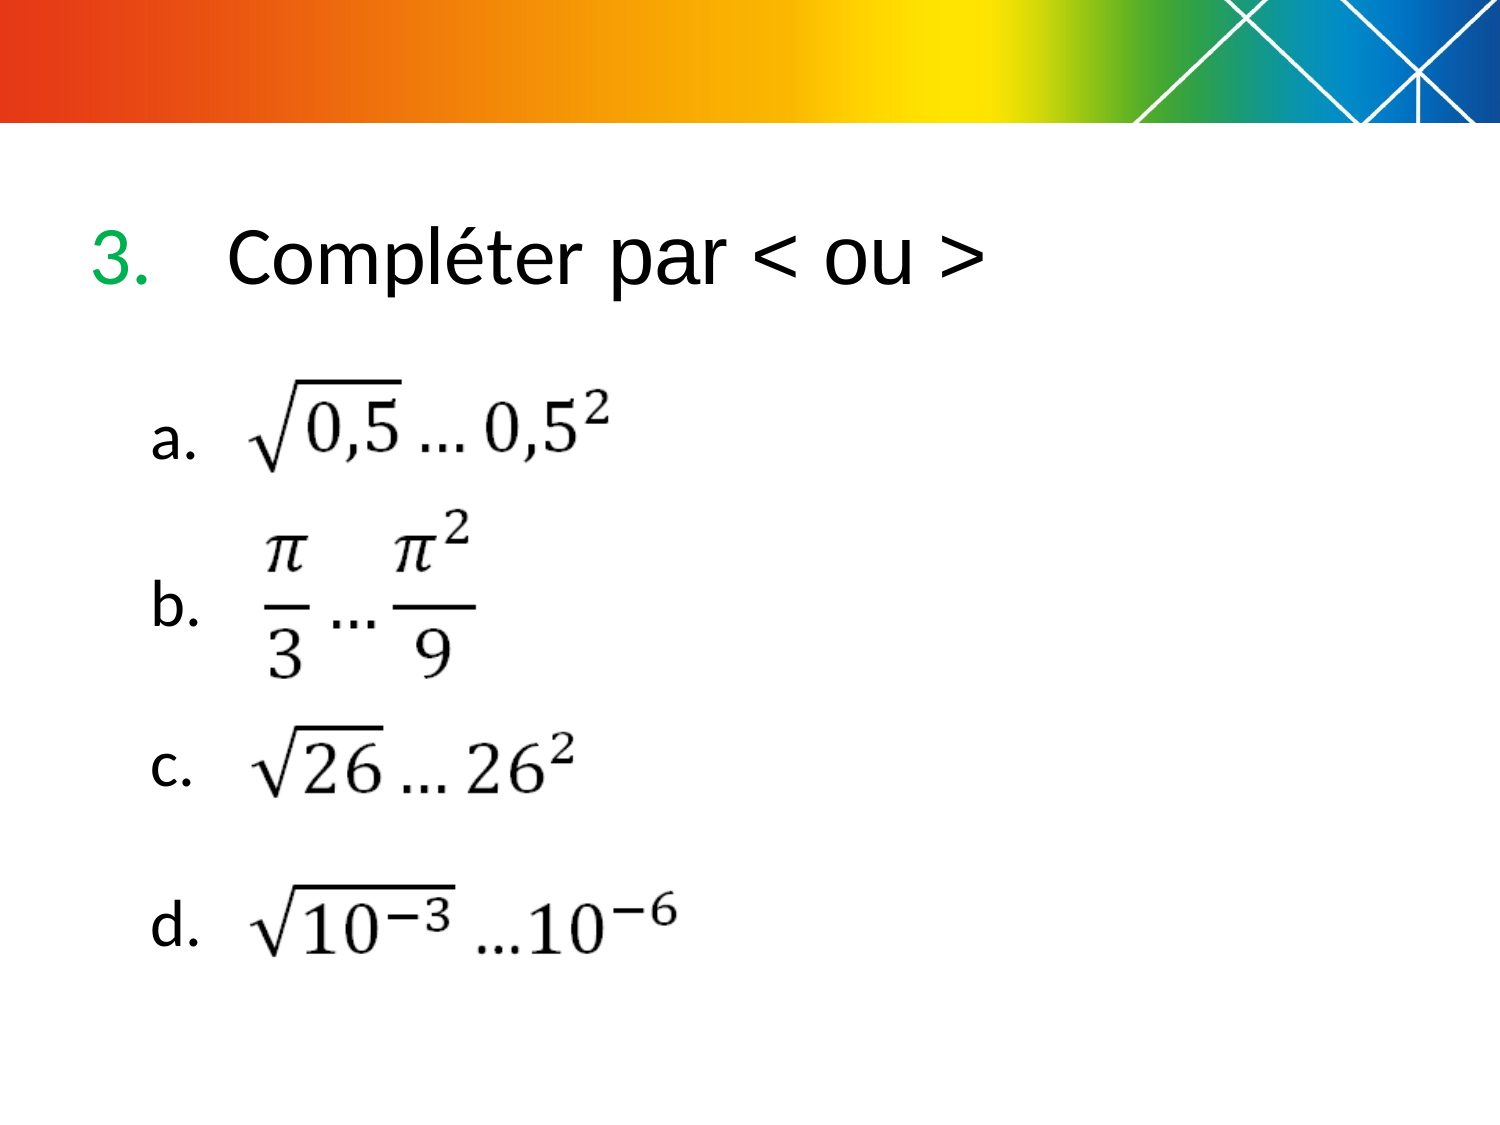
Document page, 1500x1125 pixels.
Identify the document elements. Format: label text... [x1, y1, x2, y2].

text_box Compléter par < ou > [75, 164, 1500, 339]
picture [230, 863, 714, 988]
picture [230, 704, 592, 820]
picture [230, 503, 506, 701]
picture [1340, 0, 1500, 123]
picture [0, 0, 1359, 123]
picture [230, 361, 635, 498]
text_box a. b. c. d. [135, 385, 691, 1048]
